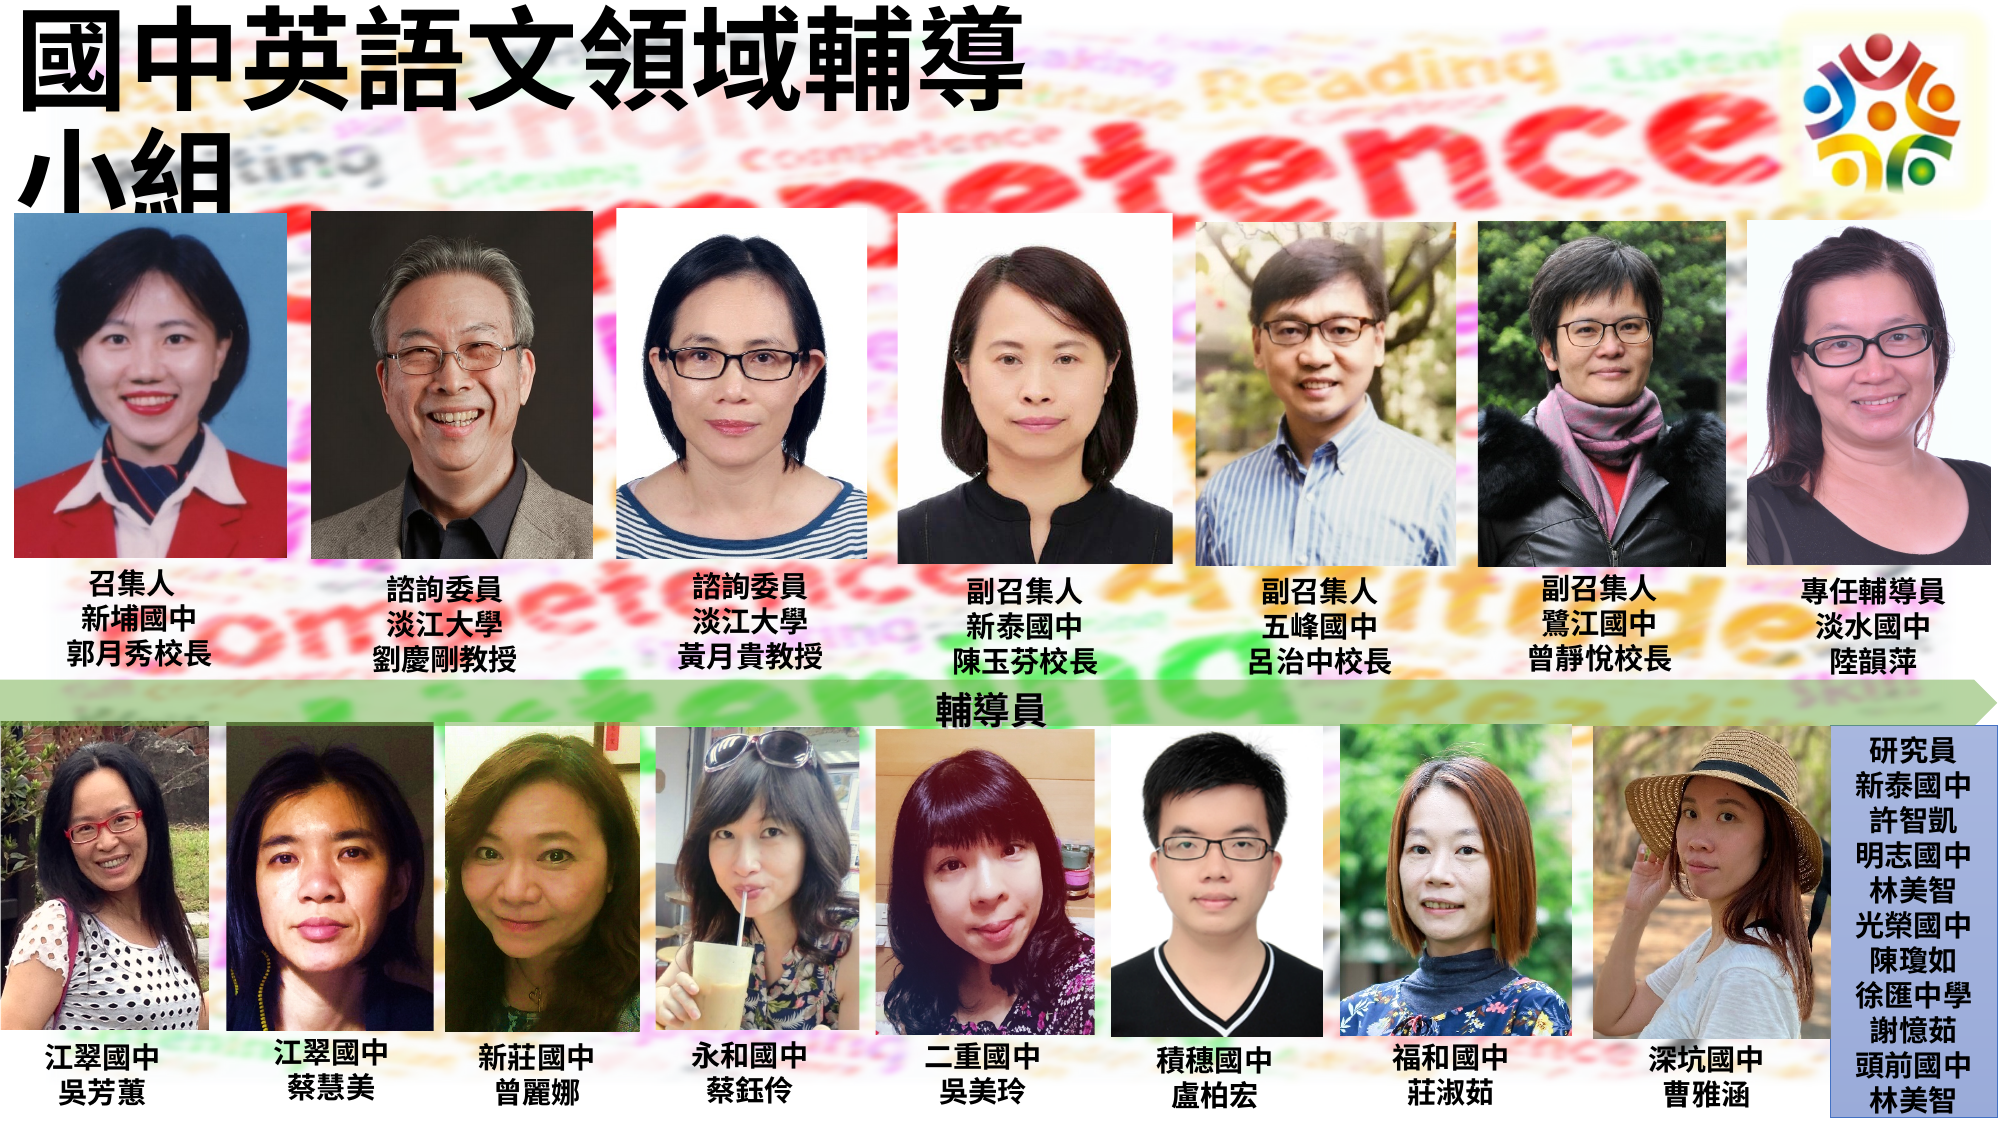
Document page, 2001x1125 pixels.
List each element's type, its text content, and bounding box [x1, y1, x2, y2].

text_box 諮詢委員 淡江大學 黃月貴教授 [658, 560, 843, 682]
title 國中英語文領域輔導小組 [0, 0, 1048, 212]
text_box 江翠國中 蔡慧美 [255, 1026, 409, 1113]
text_box 副召集人 新泰國中 陳玉芬校長 [935, 565, 1116, 679]
text_box 召集人 新埔國中 郭月秀校長 [47, 557, 232, 679]
picture [0, 724, 1831, 1111]
text_box 諮詢委員 淡江大學 劉慶剛教授 [353, 564, 538, 679]
text_box 深坑國中 曹雅涵 [1630, 1039, 1784, 1121]
text_box 研究員 新泰國中 許智凱 明志國中 林美智 光榮國中 陳瓊如 徐匯中學 謝憶茹 頭前國中 林美智 [1831, 725, 1997, 1118]
text_box 江翠國中 吳芳蕙 [26, 1032, 180, 1118]
text_box 新莊國中 曾麗娜 [460, 1032, 614, 1118]
text_box 專任輔導員 淡水國中 陸韻萍 [1775, 566, 1972, 679]
text_box 福和國中 莊淑茹 [1374, 1036, 1528, 1118]
text_box 輔導員 [0, 679, 1998, 726]
picture [0, 0, 2000, 1111]
text_box 永和國中蔡鈺伶 [673, 1029, 827, 1116]
text_box 副召集人 五峰國中 呂治中校長 [1227, 566, 1413, 679]
text_box 副召集人 鷺江國中 曾靜悅校長 [1509, 562, 1691, 679]
text_box 積穗國中 盧柏宏 [1138, 1035, 1292, 1121]
text_box 二重國中 吳美玲 [906, 1031, 1060, 1117]
